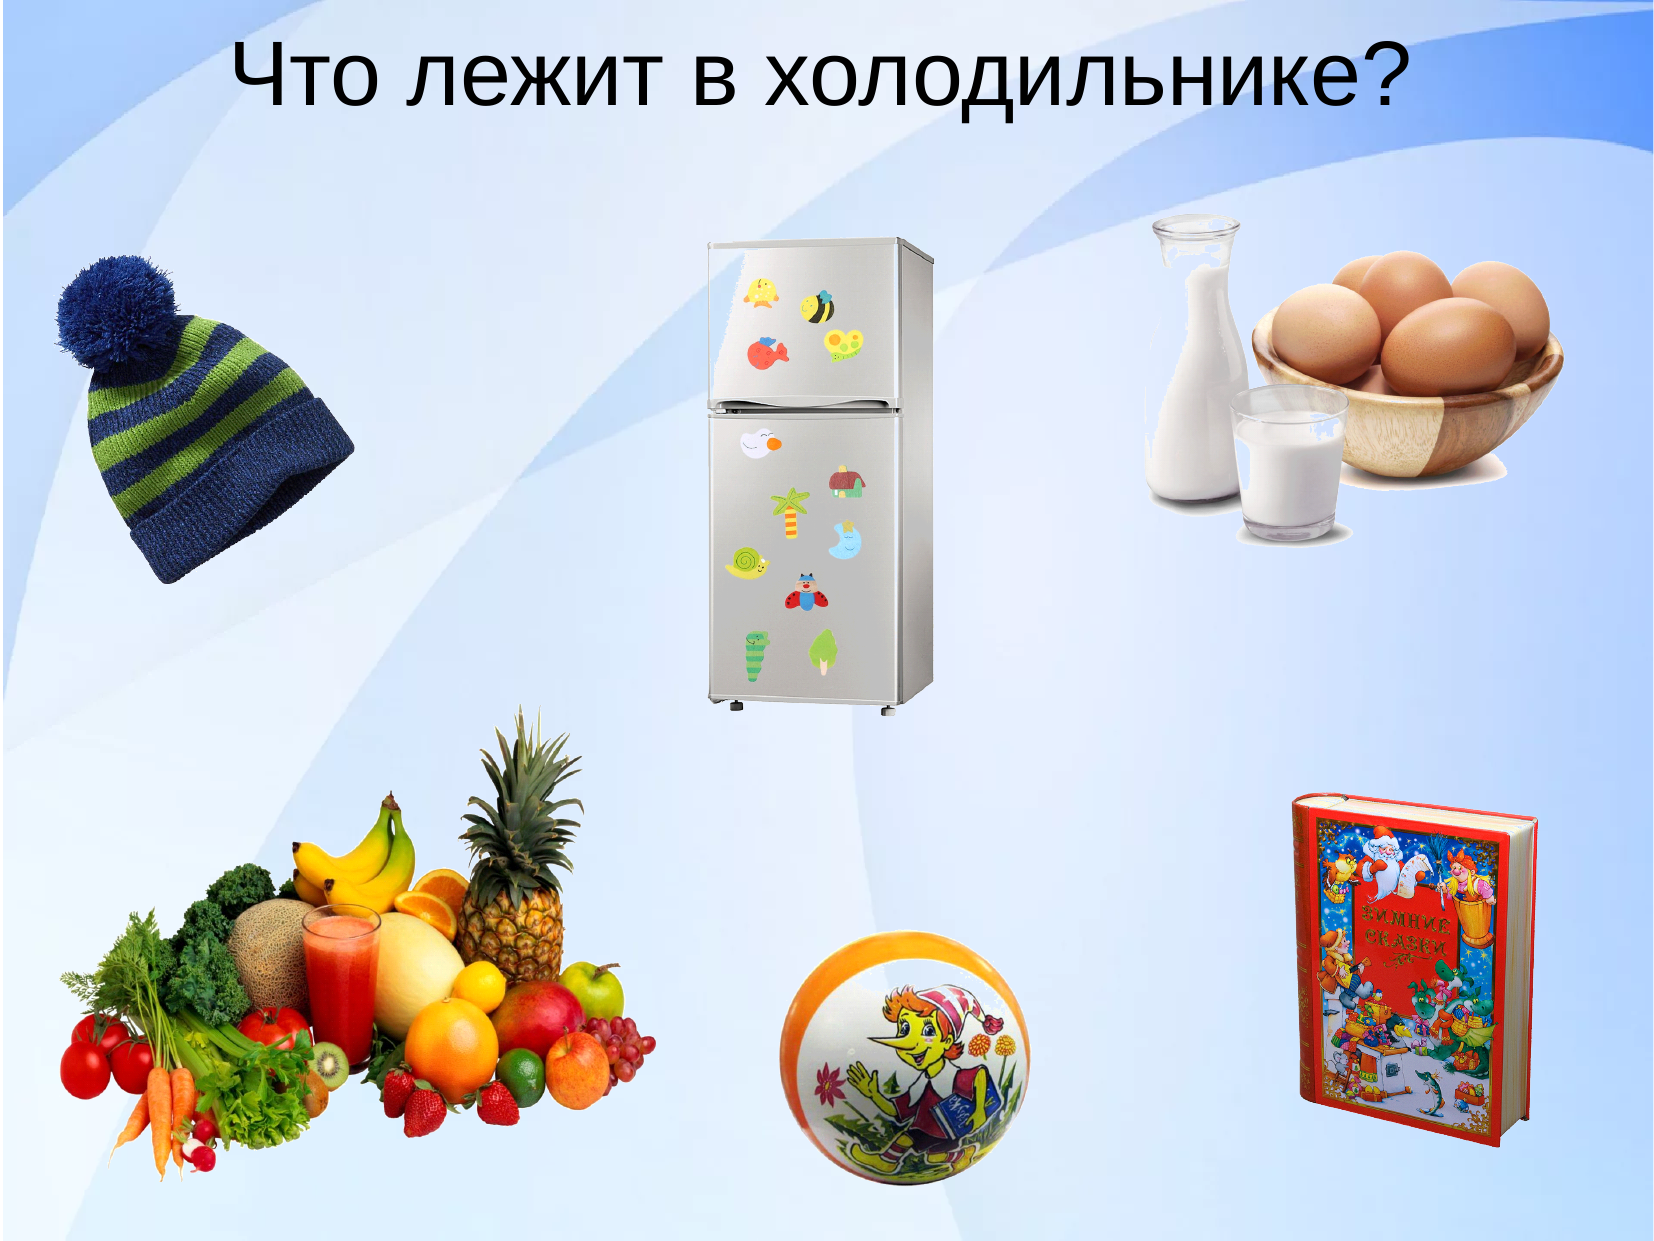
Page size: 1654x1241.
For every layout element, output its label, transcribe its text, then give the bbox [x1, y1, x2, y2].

title Что лежит в холодильнике? [76, 0, 1565, 178]
picture [3, 0, 1654, 1241]
